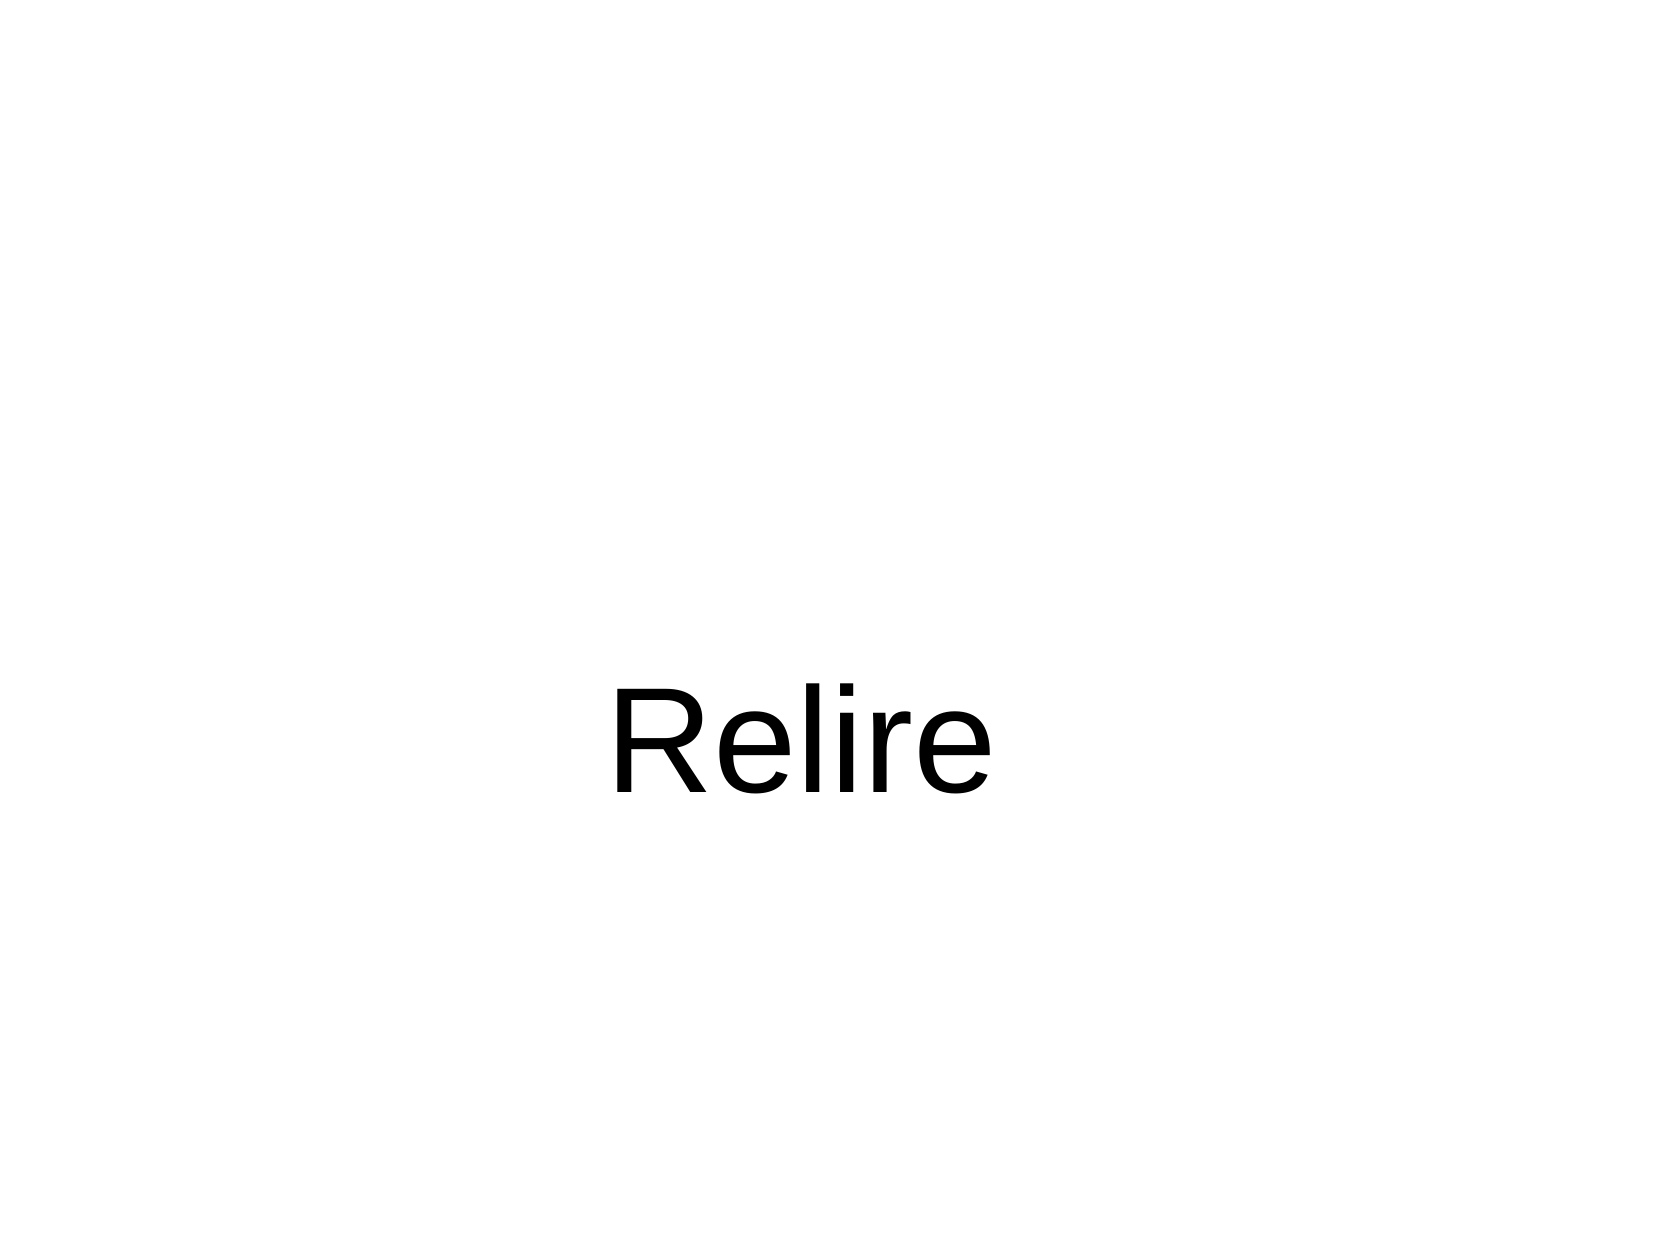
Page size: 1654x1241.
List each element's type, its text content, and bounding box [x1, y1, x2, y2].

text_box Relire [590, 649, 1506, 832]
